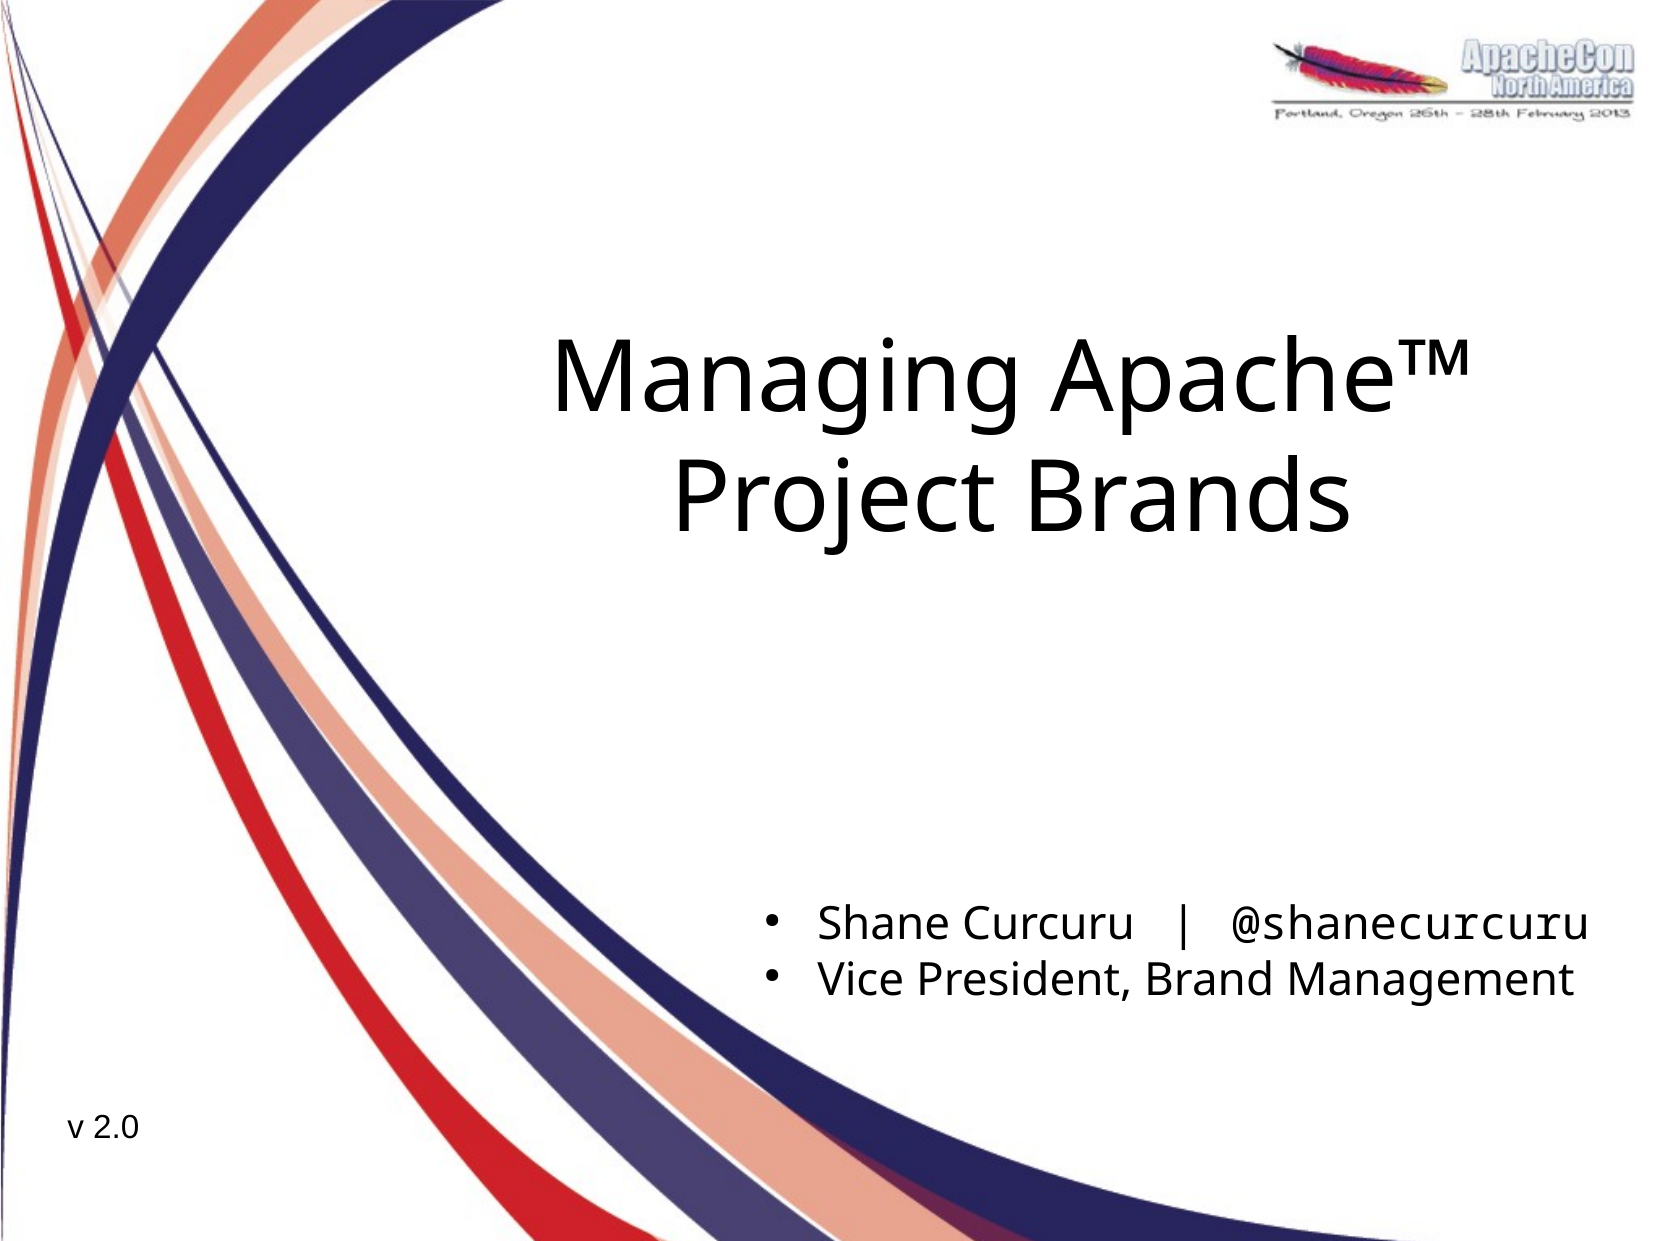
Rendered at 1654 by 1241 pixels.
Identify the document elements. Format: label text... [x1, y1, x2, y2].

title Managing Apache™ Project Brands [487, 300, 1538, 563]
text_box v 2.0 [59, 1096, 210, 1182]
picture [0, 0, 1654, 1241]
text_box Shane Curcuru | @shanecurcuru Vice President, Brand Management [738, 885, 1625, 1034]
